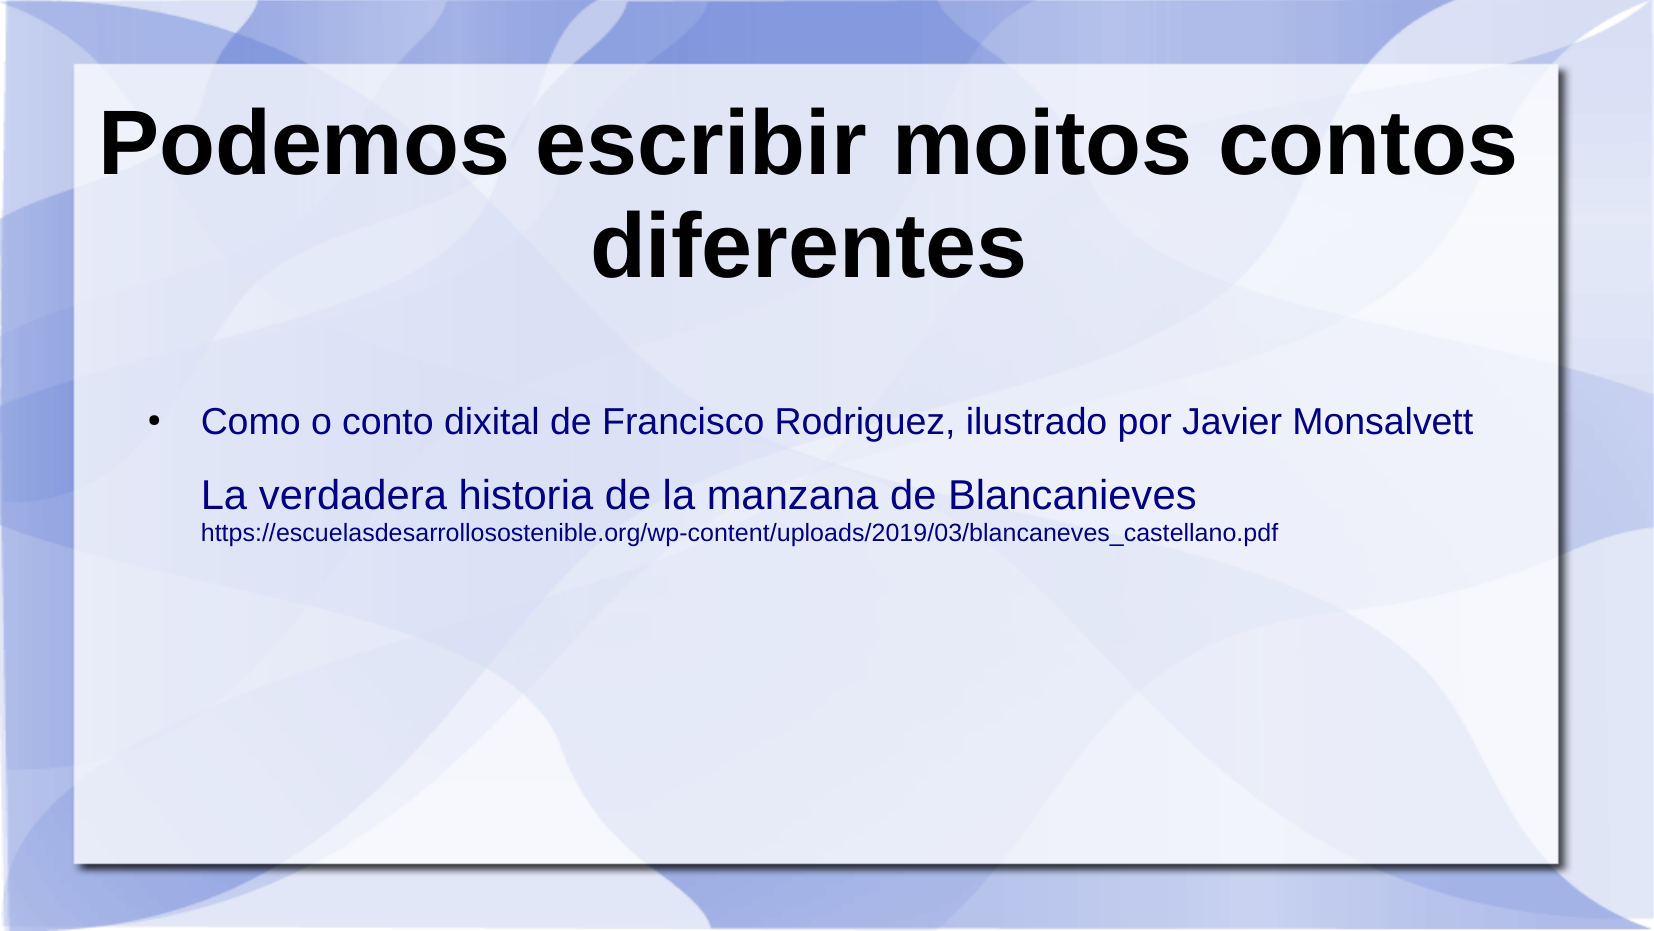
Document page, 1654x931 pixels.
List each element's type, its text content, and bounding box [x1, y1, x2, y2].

title Podemos escribir moitos contos diferentes [82, 90, 1536, 298]
picture [0, 0, 1654, 931]
list Como o conto dixital de Francisco Rodriguez, ilustrado por Javier Monsalvett La verdadera historia de la manzana de Blancanieveshttps://escuelasdesarrollosostenible.org/wp-content/uploads/2019/03/blancaneves_castellano.pdf [129, 324, 1489, 865]
